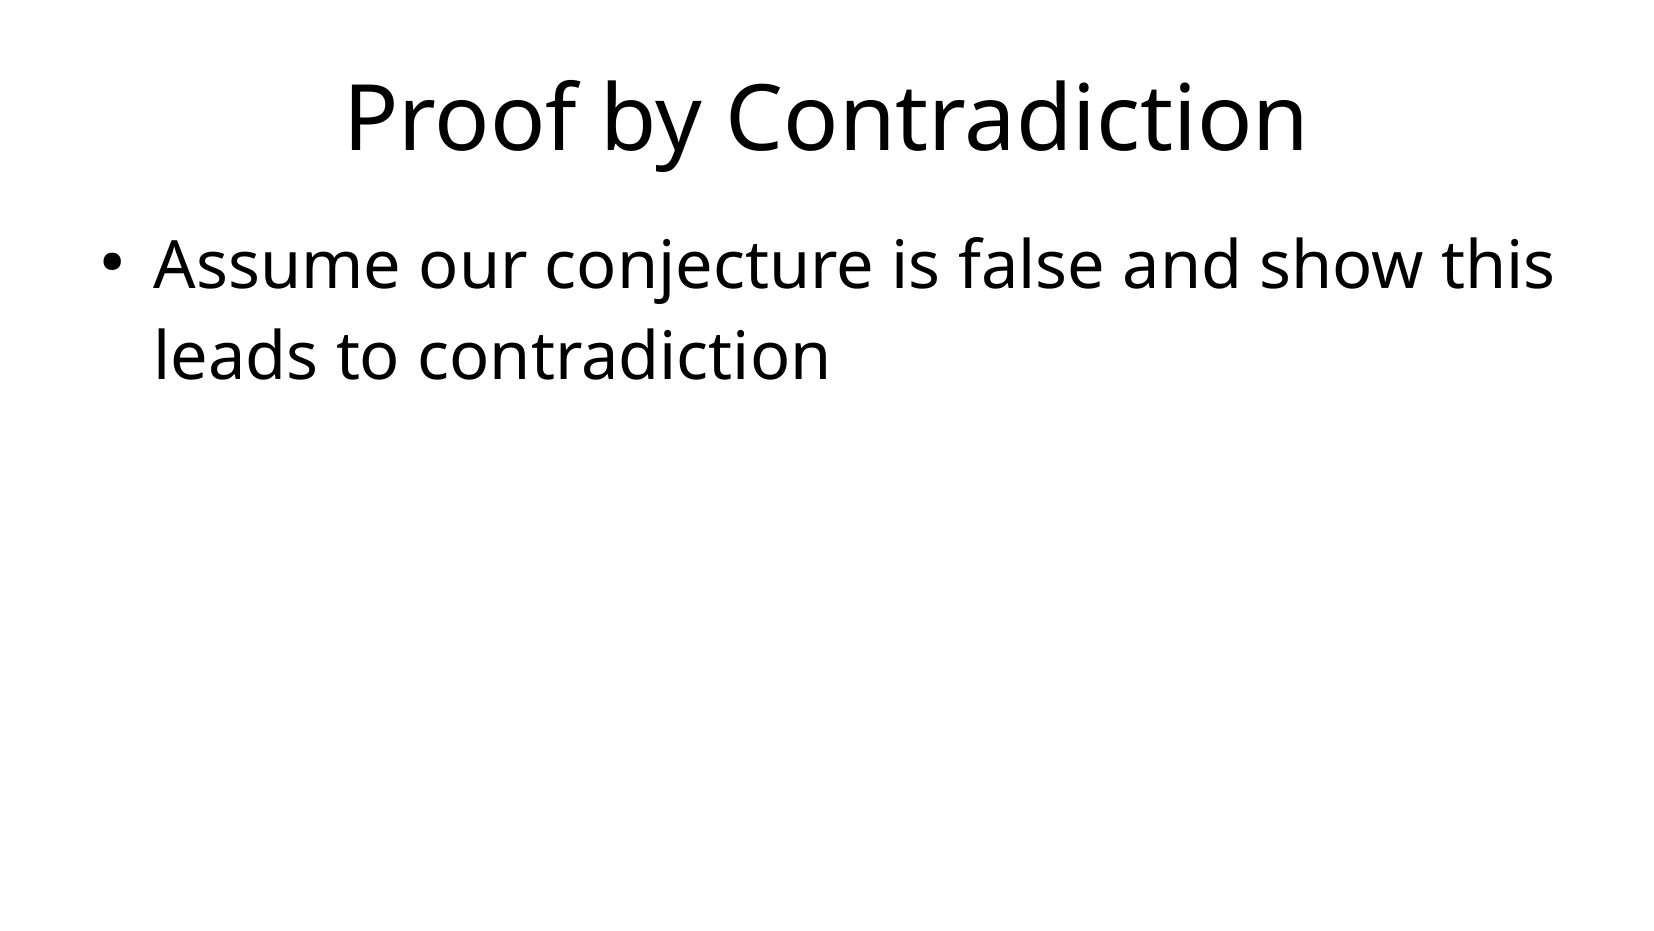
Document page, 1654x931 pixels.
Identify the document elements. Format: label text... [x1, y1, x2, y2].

list Assume our conjecture is false and show this leads to contradiction [82, 217, 1571, 758]
title Proof by Contradiction [82, 37, 1571, 193]
